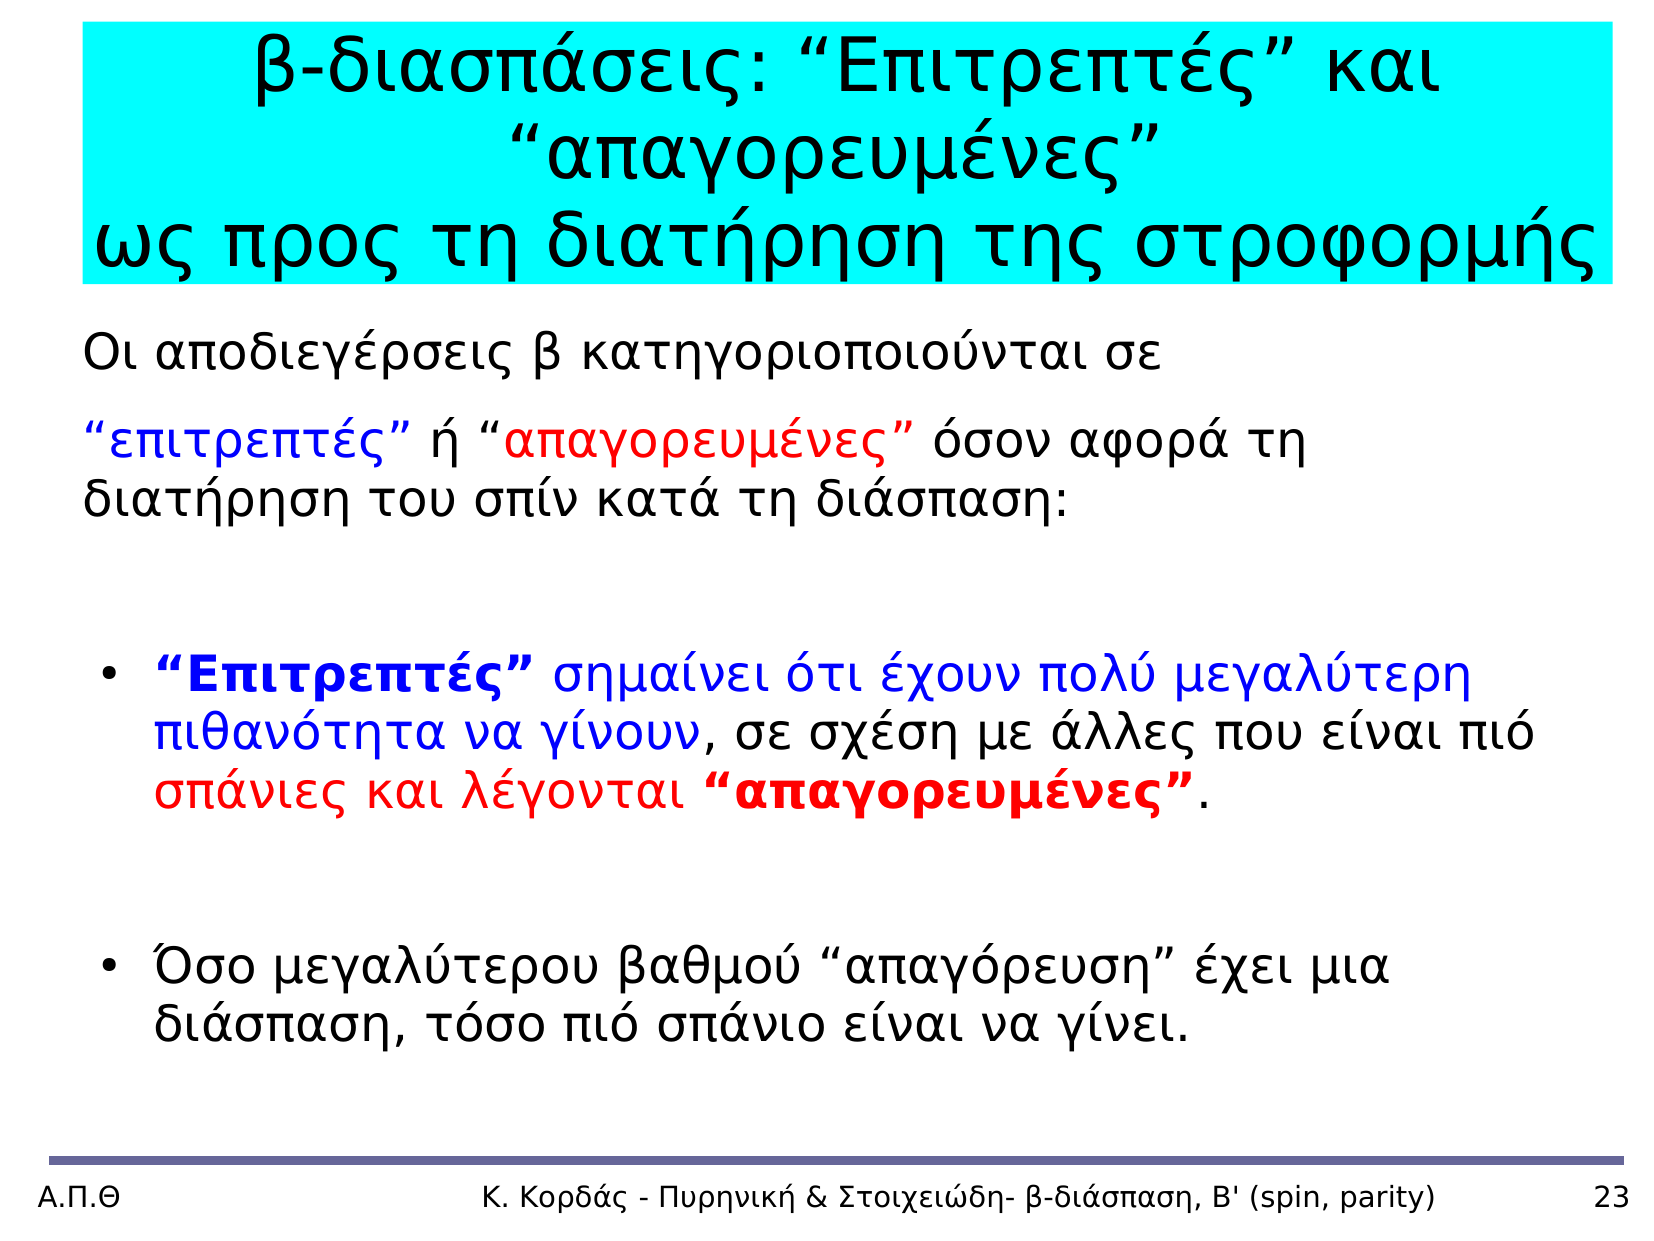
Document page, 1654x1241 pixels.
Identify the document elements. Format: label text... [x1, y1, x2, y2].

list Οι αποδιεγέρσεις β κατηγοριοποιούνται σε “επιτρεπτές” ή “απαγορευμένες” όσον αφορά τη διατήρηση του σπίν κατά τη διάσπαση: “Επιτρεπτές” σημαίνει ότι έχουν πολύ μεγαλύτερη πιθανότητα να γίνουν, σε σχέση με άλλες που είναι πιό σπάνιες και λέγονται “απαγορευμένες”. Όσο μεγαλύτερου βαθμού “απαγόρευση” έχει μια διάσπαση, τόσο πιό σπάνιο είναι να γίνει. [82, 323, 1571, 1150]
title β-διασπάσεις: “Επιτρεπτές” και “απαγορευμένες” ως προς τη διατήρηση της στροφορμής [82, 21, 1613, 285]
